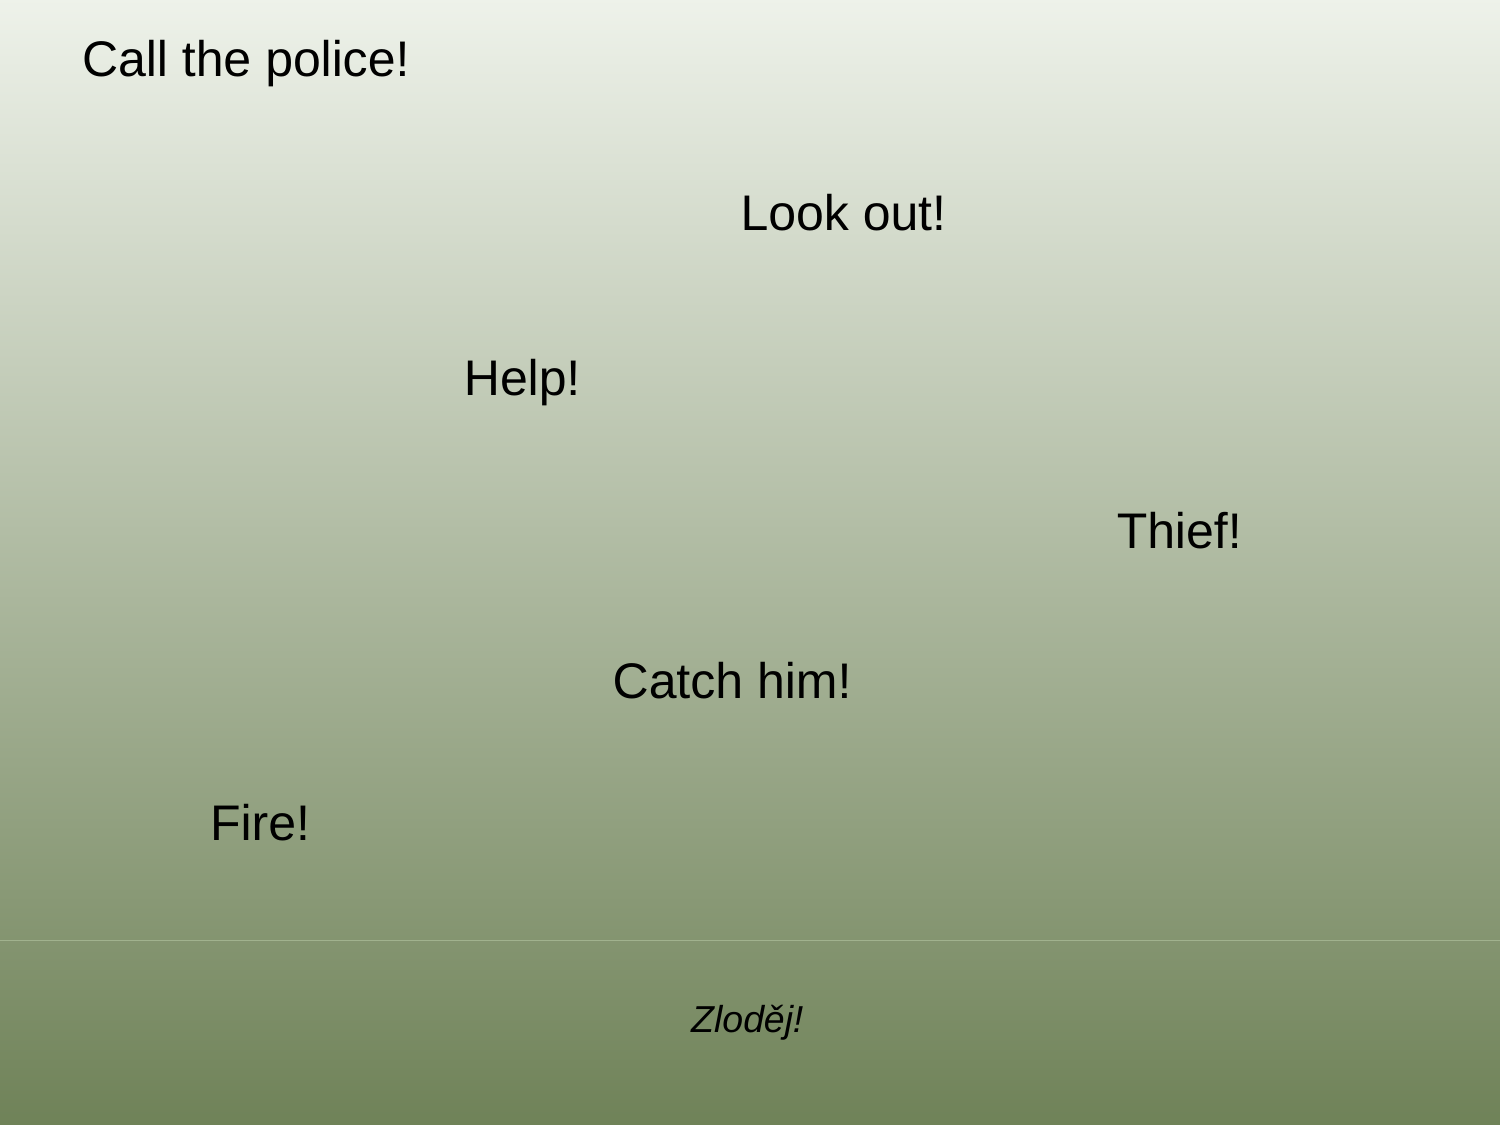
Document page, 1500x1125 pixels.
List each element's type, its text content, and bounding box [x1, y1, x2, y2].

text_box Help! [449, 337, 596, 414]
text_box Zloděj! [676, 987, 819, 1049]
text_box Catch him! [597, 640, 867, 716]
text_box Look out! [725, 172, 962, 249]
text_box Thief! [1102, 491, 1257, 567]
text_box Call the police! [67, 18, 425, 95]
text_box Fire! [195, 782, 326, 858]
